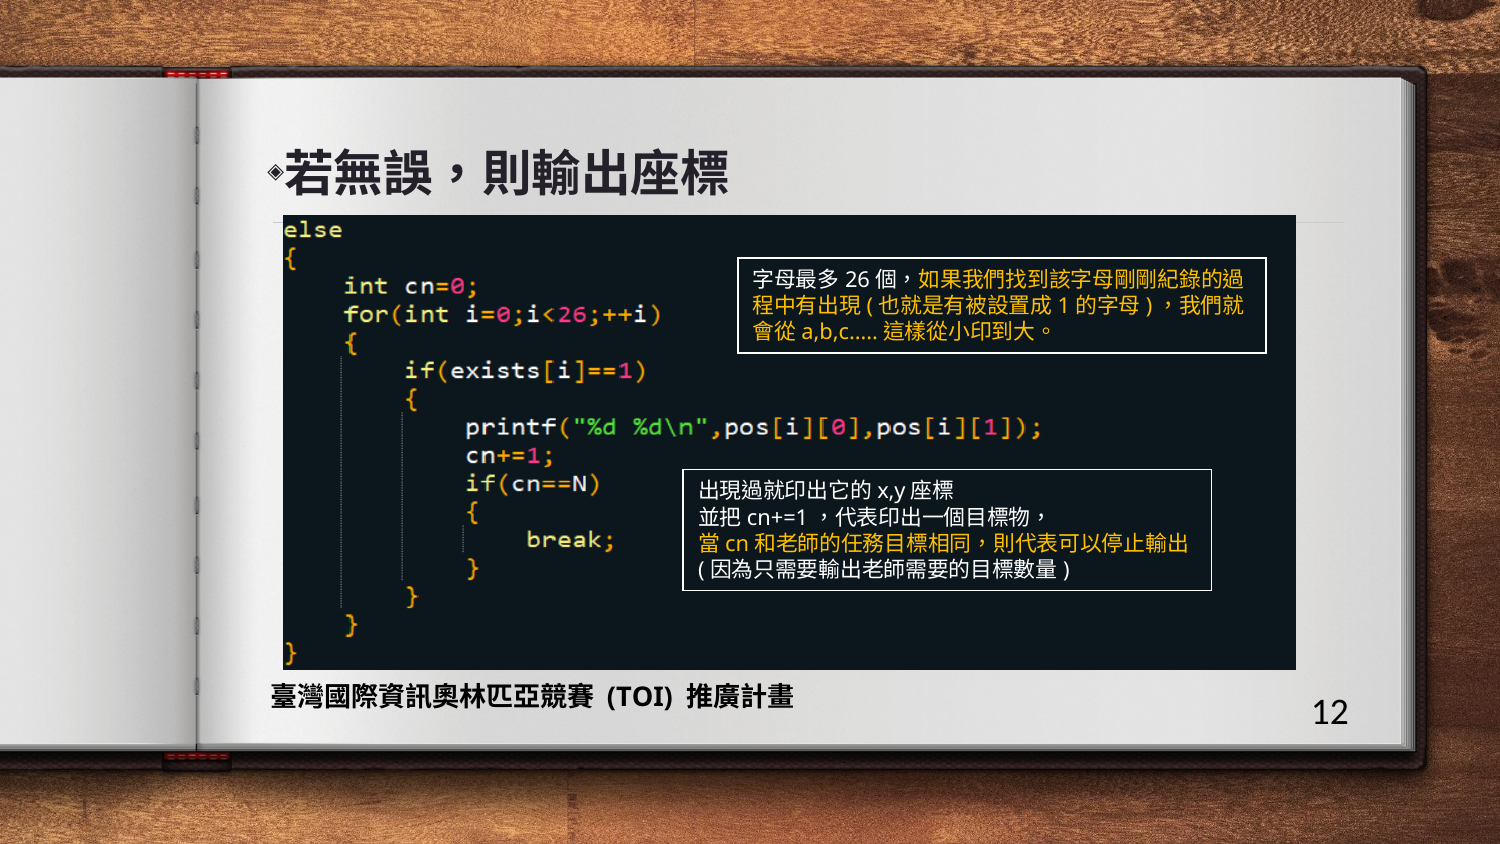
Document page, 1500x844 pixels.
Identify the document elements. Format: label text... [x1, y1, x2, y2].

text_box 出現過就印出它的x,y座標 並把cn+=1，代表印出一個目標物， 當cn和老師的任務目標相同，則代表可以停止輸出(因為只需要輸出老師需要的目標數量) [683, 469, 1212, 591]
text_box [1295, 672, 1386, 737]
list 若無誤，則輸出座標 [252, 126, 1194, 216]
picture [283, 215, 1296, 670]
text_box 字母最多26個，如果我們找到該字母剛剛紀錄的過程中有出現(也就是有被設置成1的字母)，我們就會從a,b,c…..這樣從小印到大。 [737, 258, 1266, 353]
